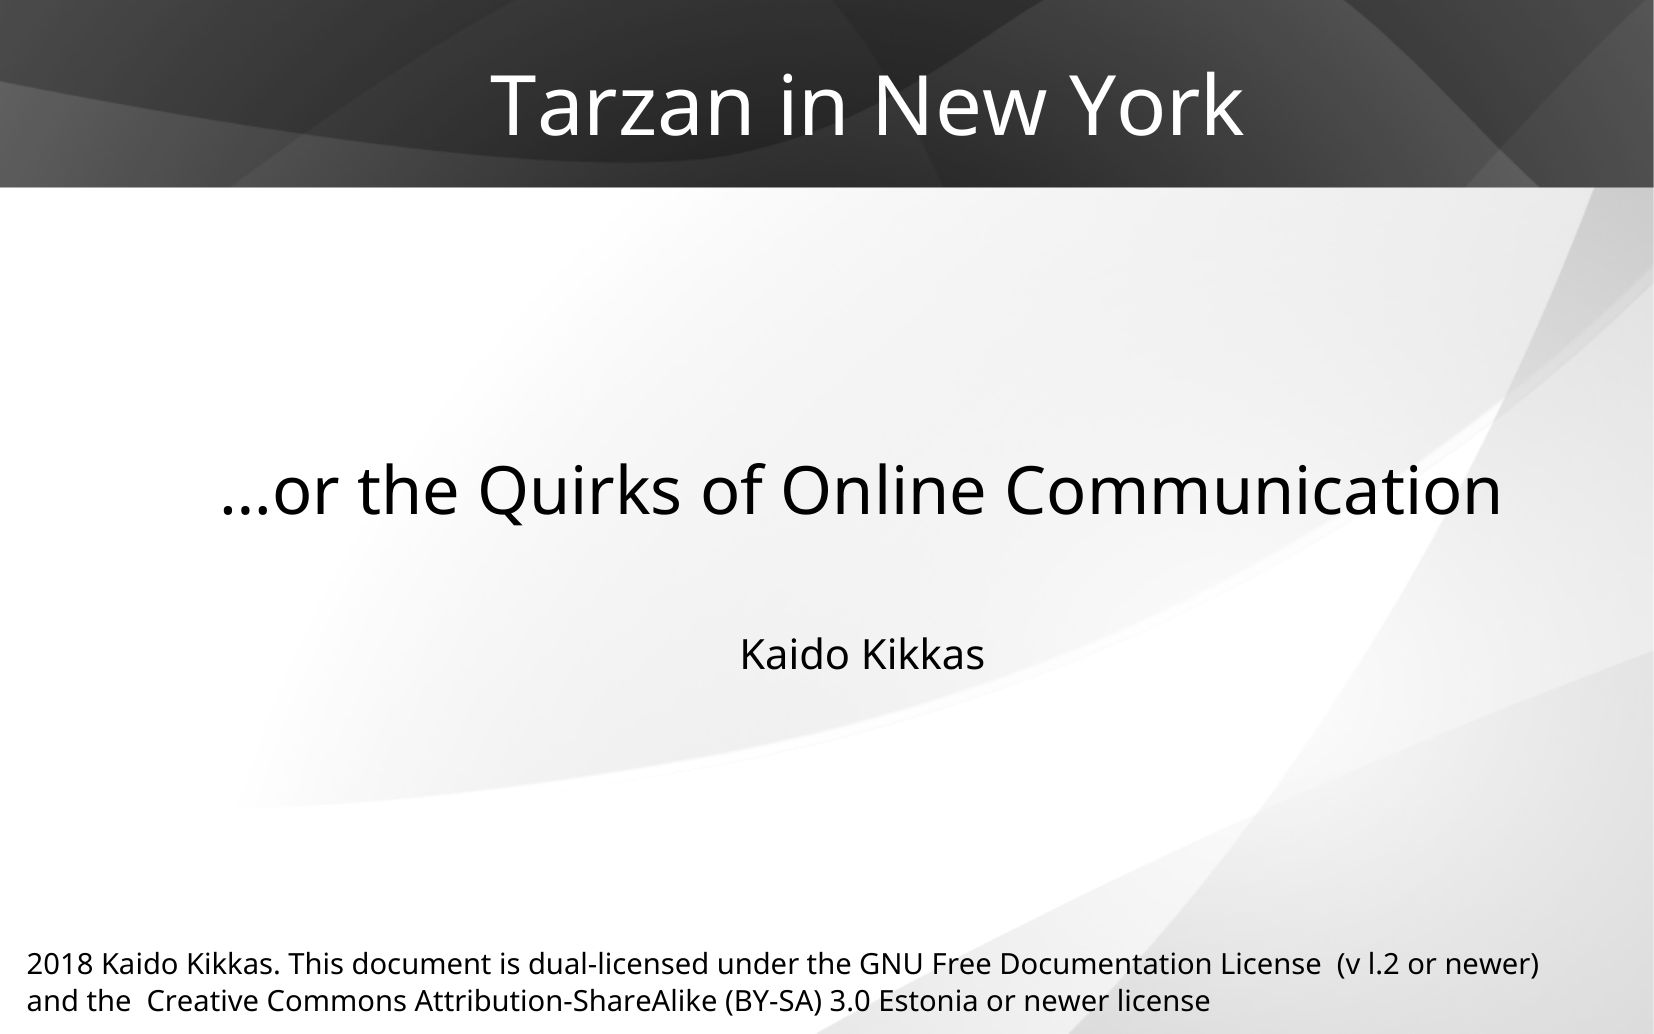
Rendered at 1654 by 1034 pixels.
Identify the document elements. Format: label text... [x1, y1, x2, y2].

title Tarzan in New York [124, 0, 1613, 208]
picture [0, 0, 1654, 1034]
subtitle …or the Quirks of Online Communication Kaido Kikkas [187, 225, 1538, 901]
text_box 2018 Kaido Kikkas. This document is dual-licensed under the GNU Free Documentation License (v l.2 or newer) and the Creative Commons Attribution-ShareAlike (BY-SA) 3.0 Estonia or newer license [11, 937, 1613, 1028]
